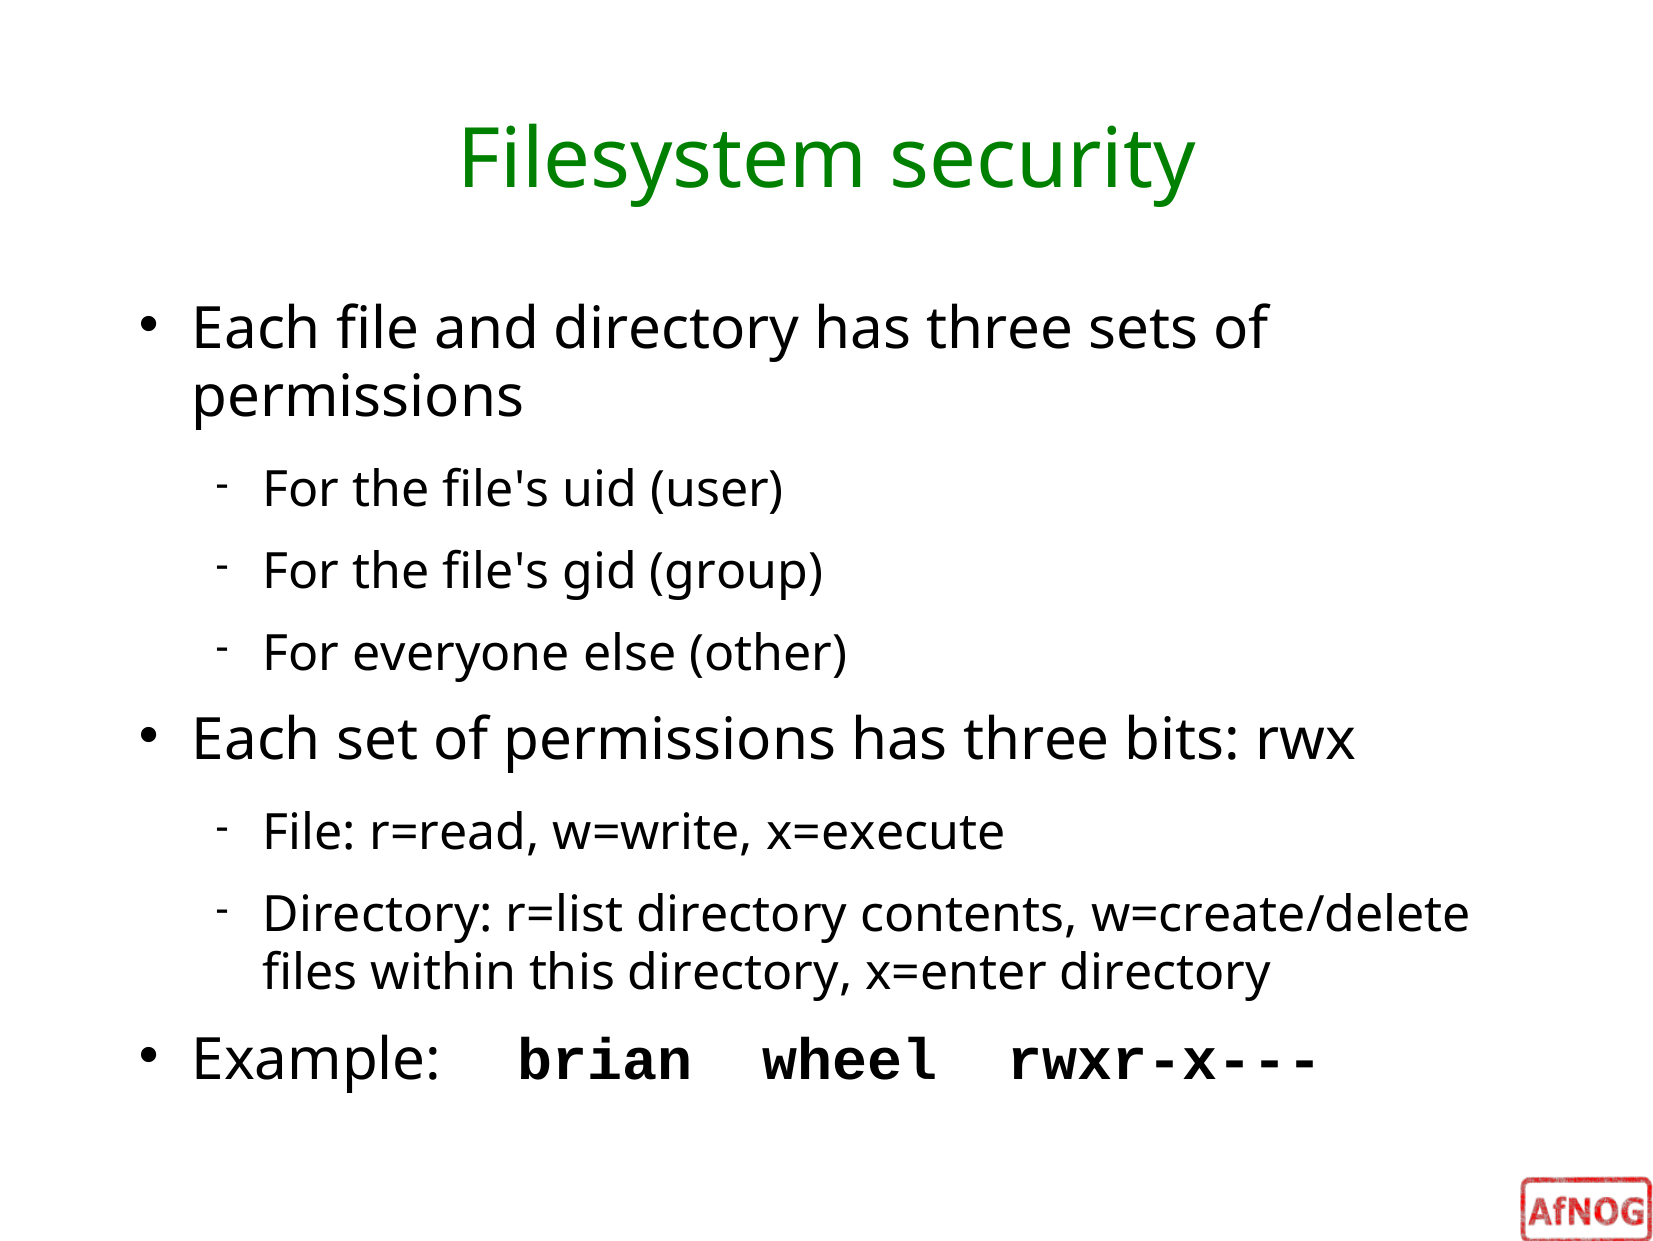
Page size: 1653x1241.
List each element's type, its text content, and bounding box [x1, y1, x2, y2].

text_box Filesystem security [121, 73, 1533, 241]
text_box Each file and directory has three sets of permissions For the file's uid (user) For the file's gid (group) For everyone else (other) Each set of permissions has three bits: rwx File: r=read, w=write, x=execute Directory: r=list directory contents, w=create/delete files within this directory, x=enter directory Example: brian wheel rwxr-x--- [121, 291, 1533, 1151]
picture [1519, 1175, 1653, 1241]
